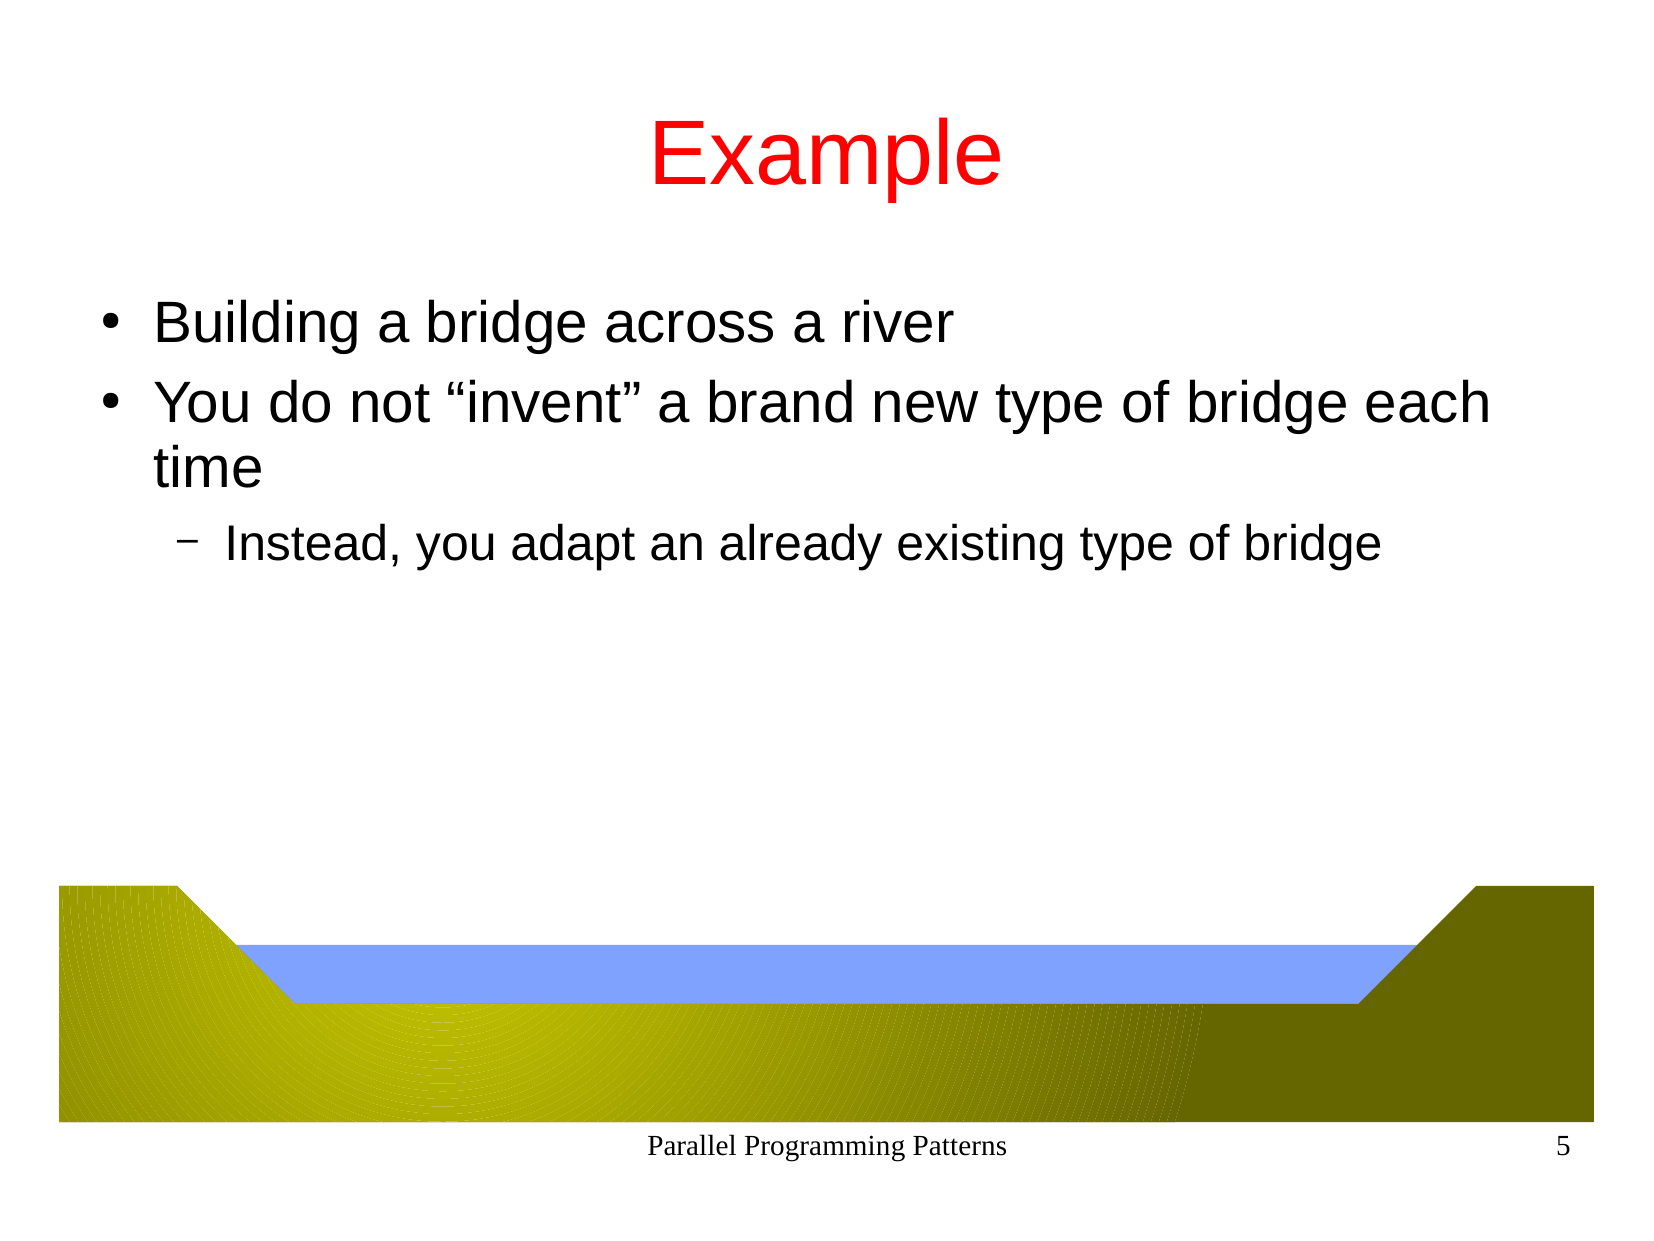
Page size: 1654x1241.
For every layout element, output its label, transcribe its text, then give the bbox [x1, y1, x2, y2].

text_box [59, 885, 1595, 1123]
list Building a bridge across a river You do not “invent” a brand new type of bridge each time Instead, you adapt an already existing type of bridge [82, 290, 1571, 1109]
title Example [82, 49, 1571, 257]
